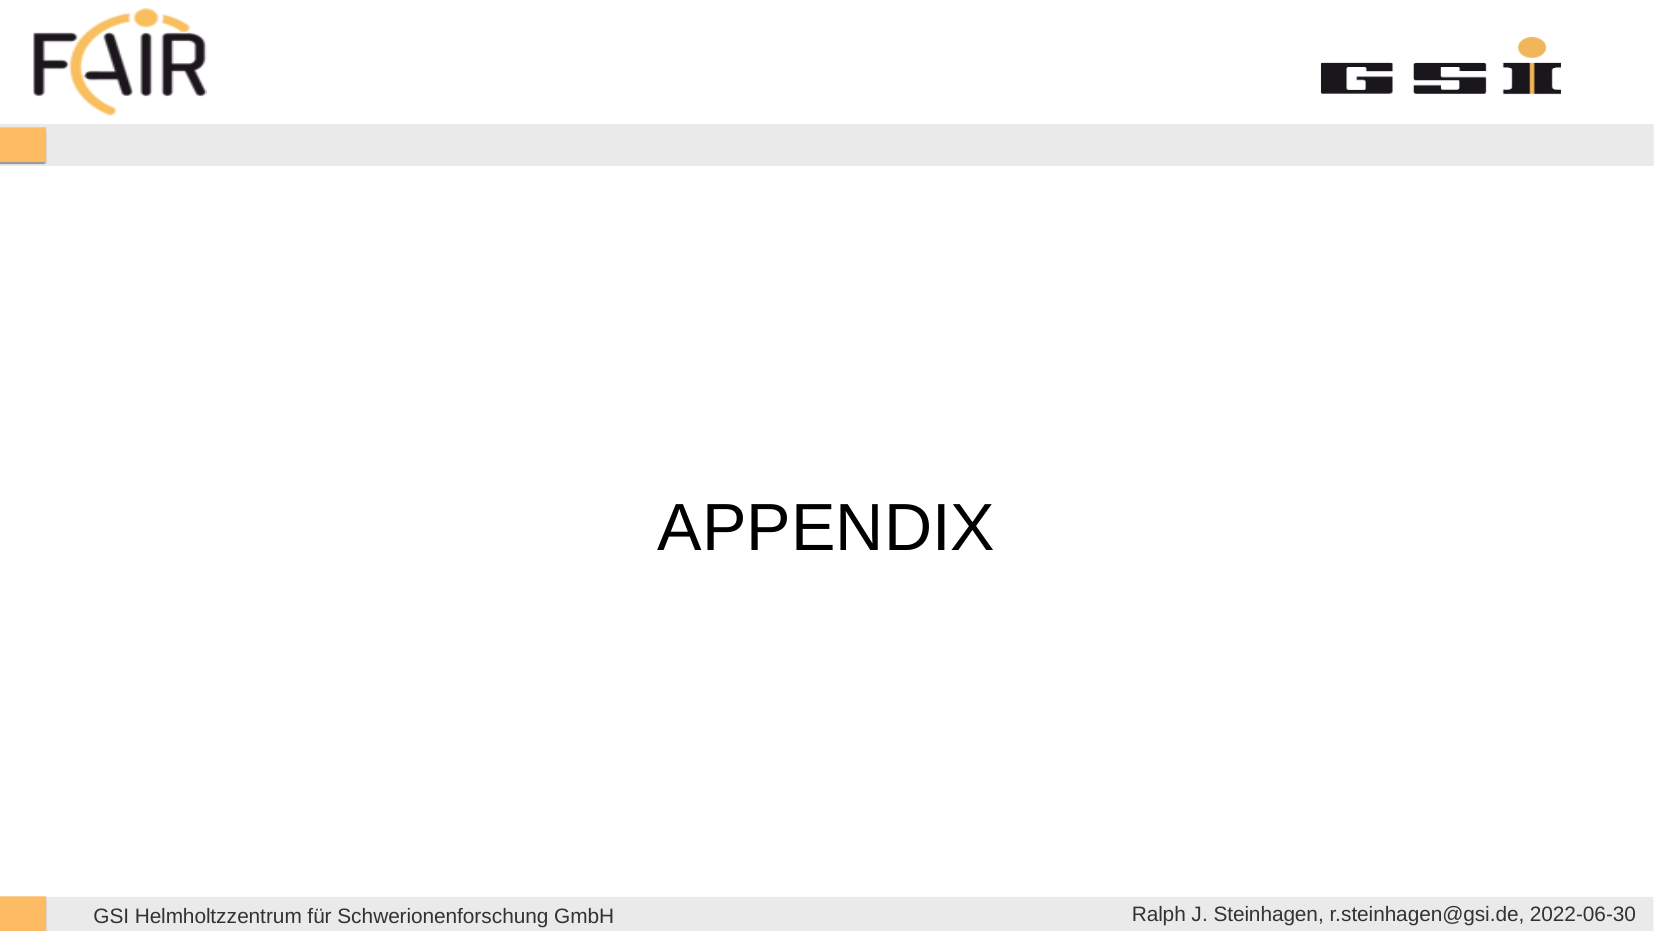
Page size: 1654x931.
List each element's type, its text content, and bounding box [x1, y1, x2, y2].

picture [1319, 35, 1564, 97]
picture [33, 7, 207, 117]
subtitle APPENDIX [82, 187, 1571, 868]
